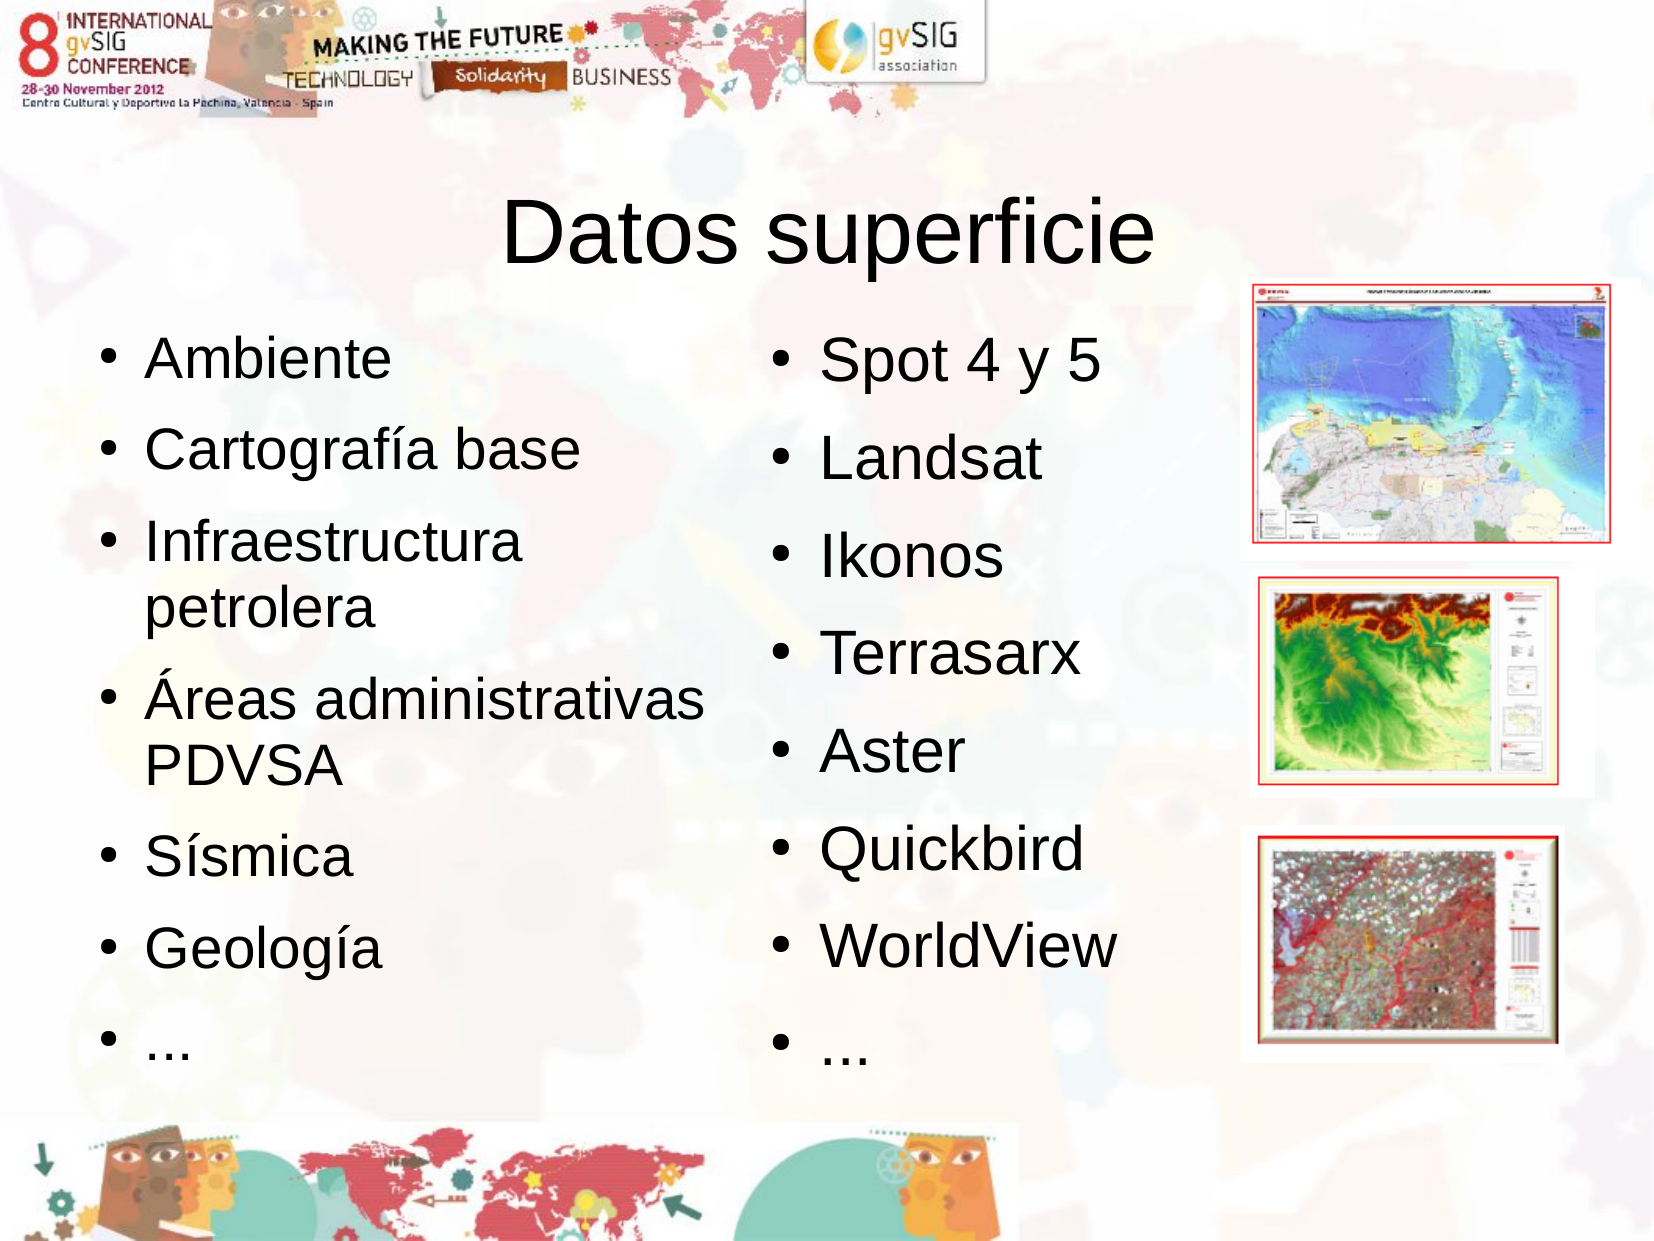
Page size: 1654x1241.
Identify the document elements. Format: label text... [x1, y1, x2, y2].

title Datos superficie [88, 177, 1571, 287]
picture [0, 0, 1654, 1241]
list Ambiente Cartografía base Infraestructura petrolera Áreas administrativas PDVSA Sísmica Geología ... [82, 324, 709, 1080]
list Spot 4 y 5 Landsat Ikonos Terrasarx Aster Quickbird WorldView ... [753, 324, 1241, 1080]
